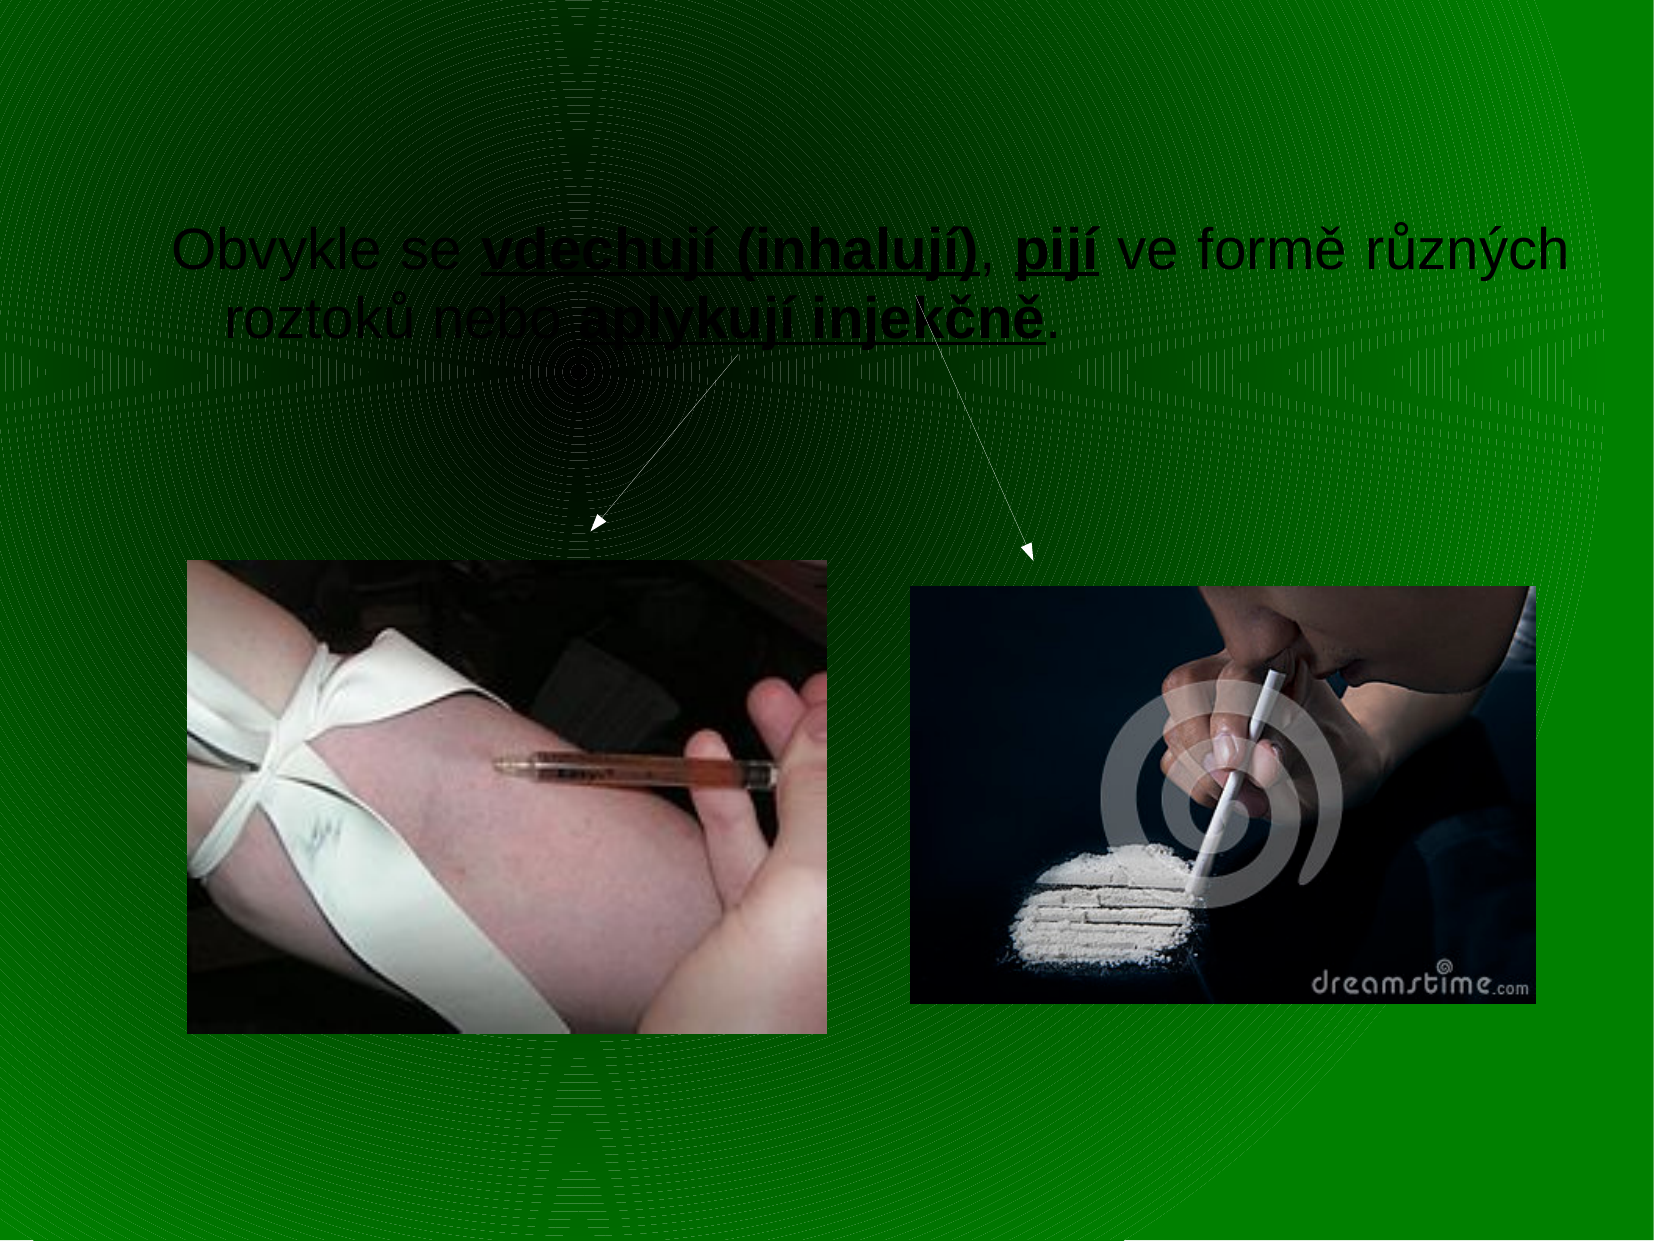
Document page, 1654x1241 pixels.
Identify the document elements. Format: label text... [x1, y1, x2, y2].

list Obvykle se vdechují (inhalují), pijí ve formě různých roztoků nebo aplykují injekčně. [82, 210, 1571, 1030]
picture [187, 561, 827, 1034]
picture [910, 586, 1536, 1004]
